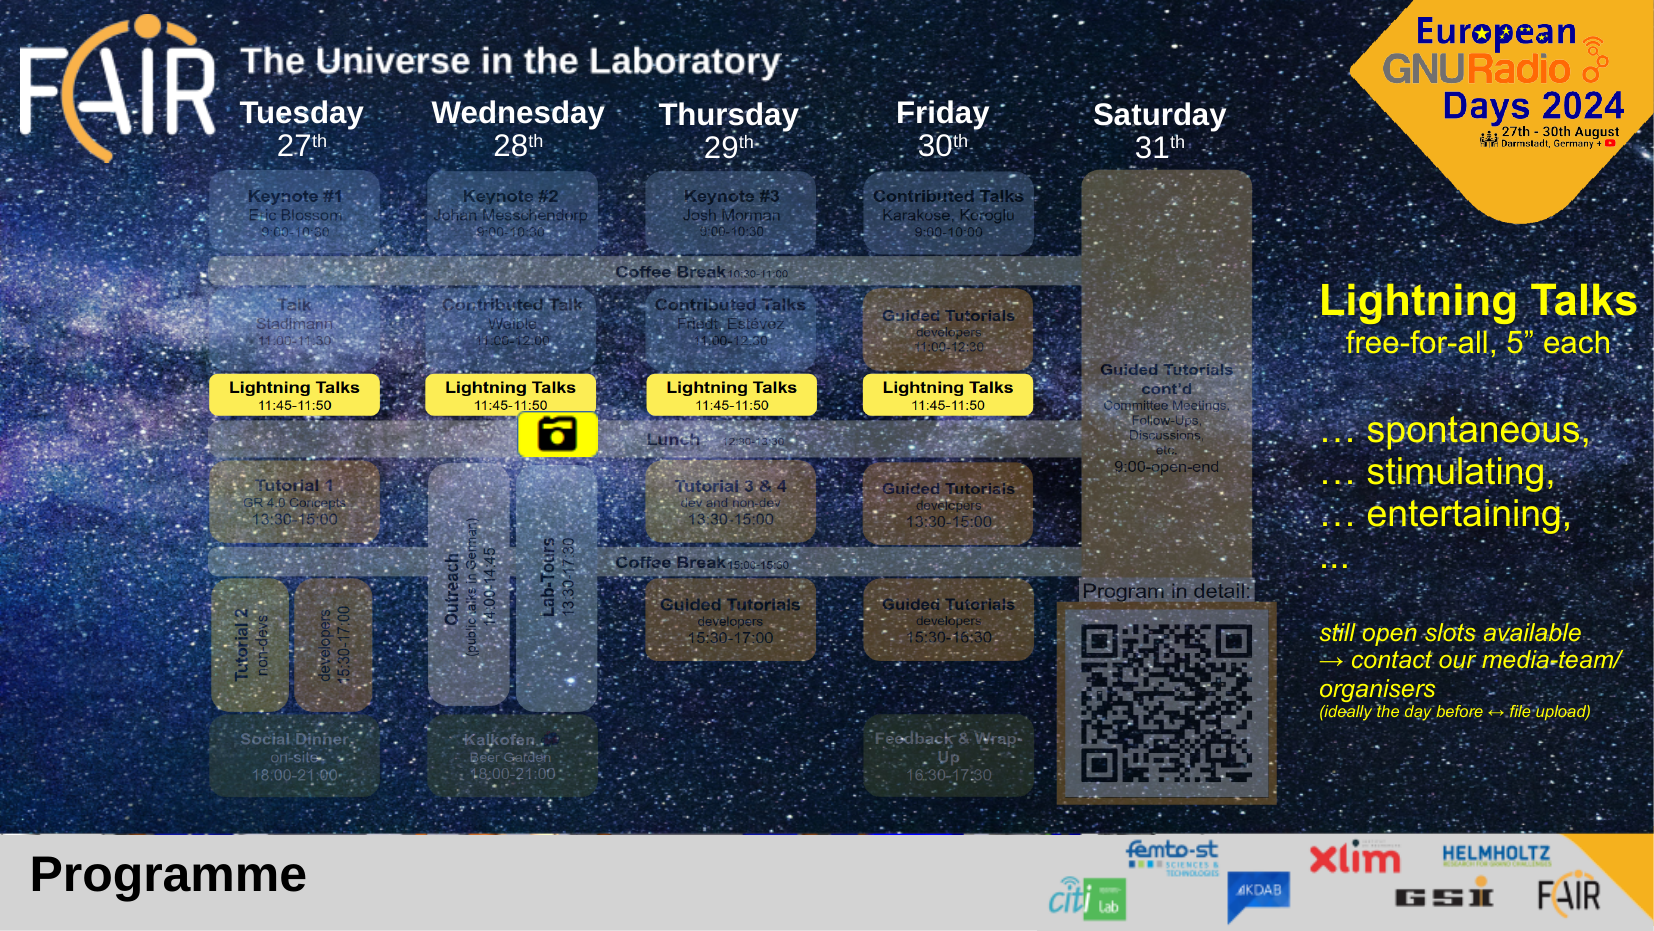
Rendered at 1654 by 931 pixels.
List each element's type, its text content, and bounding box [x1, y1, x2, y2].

picture [0, 0, 1654, 931]
text_box Friday 30th [859, 97, 1027, 181]
text_box Wednesday 28th [409, 95, 628, 183]
title Programme [29, 832, 1518, 917]
text_box Thursday 29th [637, 98, 821, 183]
text_box Lightning Talks free-for-all, 5” each … spontaneous, … stimulating, … entertaining, ... still open slots available → contact our media-team/ organisers (ideally the day before ↔ file upload) [1303, 268, 1654, 729]
text_box Tuesday 27th [218, 97, 386, 181]
text_box Saturday 31th [1069, 99, 1251, 183]
